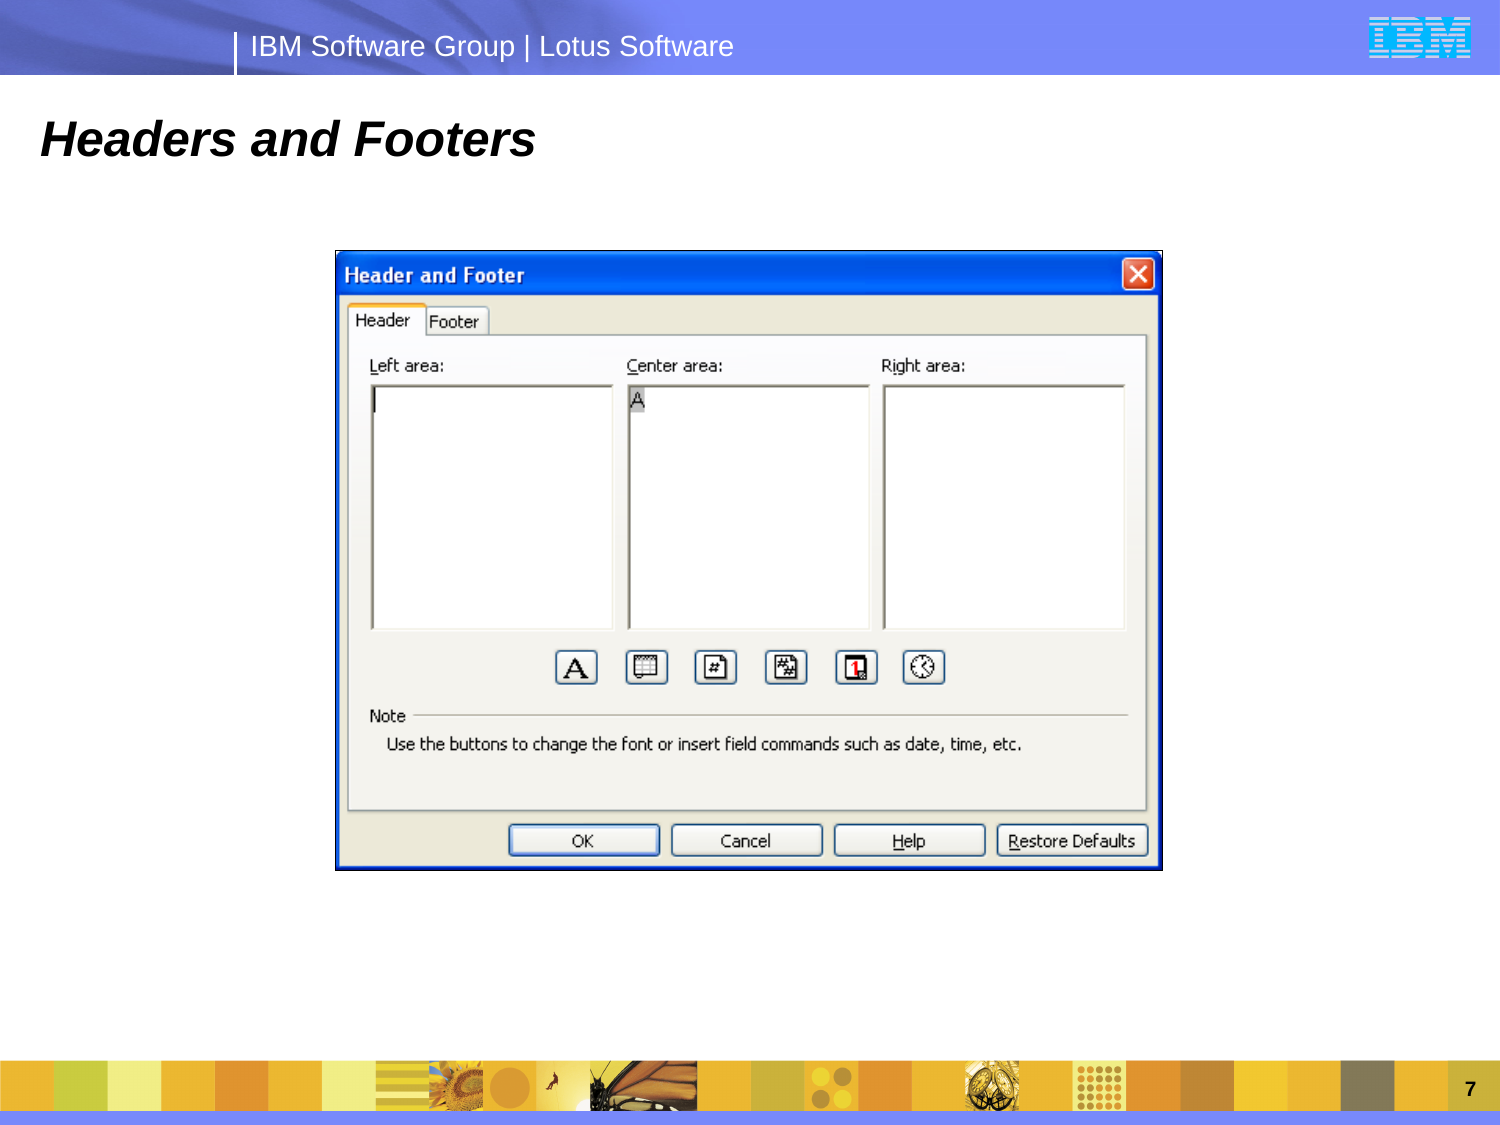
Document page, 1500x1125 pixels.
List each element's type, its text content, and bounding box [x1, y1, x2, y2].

picture [0, 0, 1500, 75]
title Headers and Footers [25, 106, 1378, 189]
picture [0, 1060, 1500, 1111]
picture [335, 250, 1163, 871]
